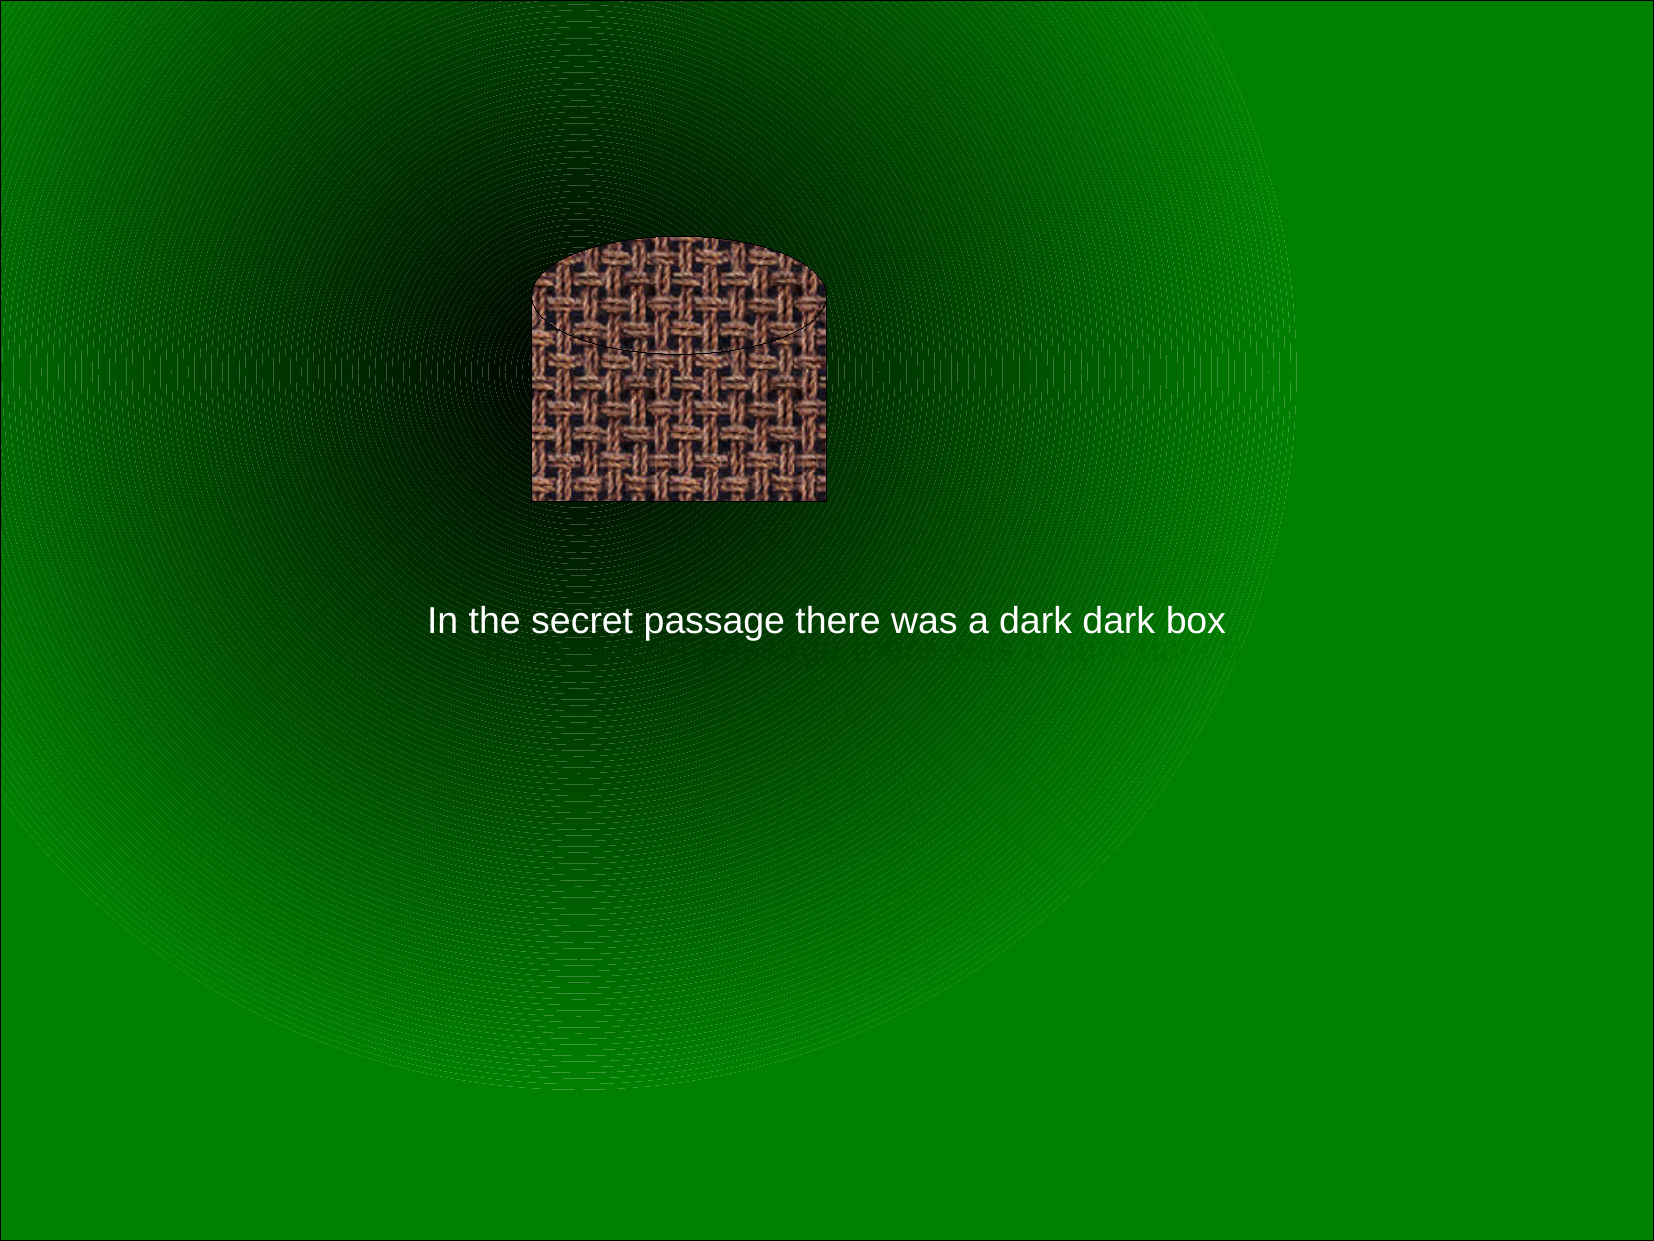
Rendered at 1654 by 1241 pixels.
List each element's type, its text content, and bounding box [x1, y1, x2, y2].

text_box [531, 236, 827, 502]
text_box In the secret passage there was a dark dark box [0, 0, 1654, 1241]
